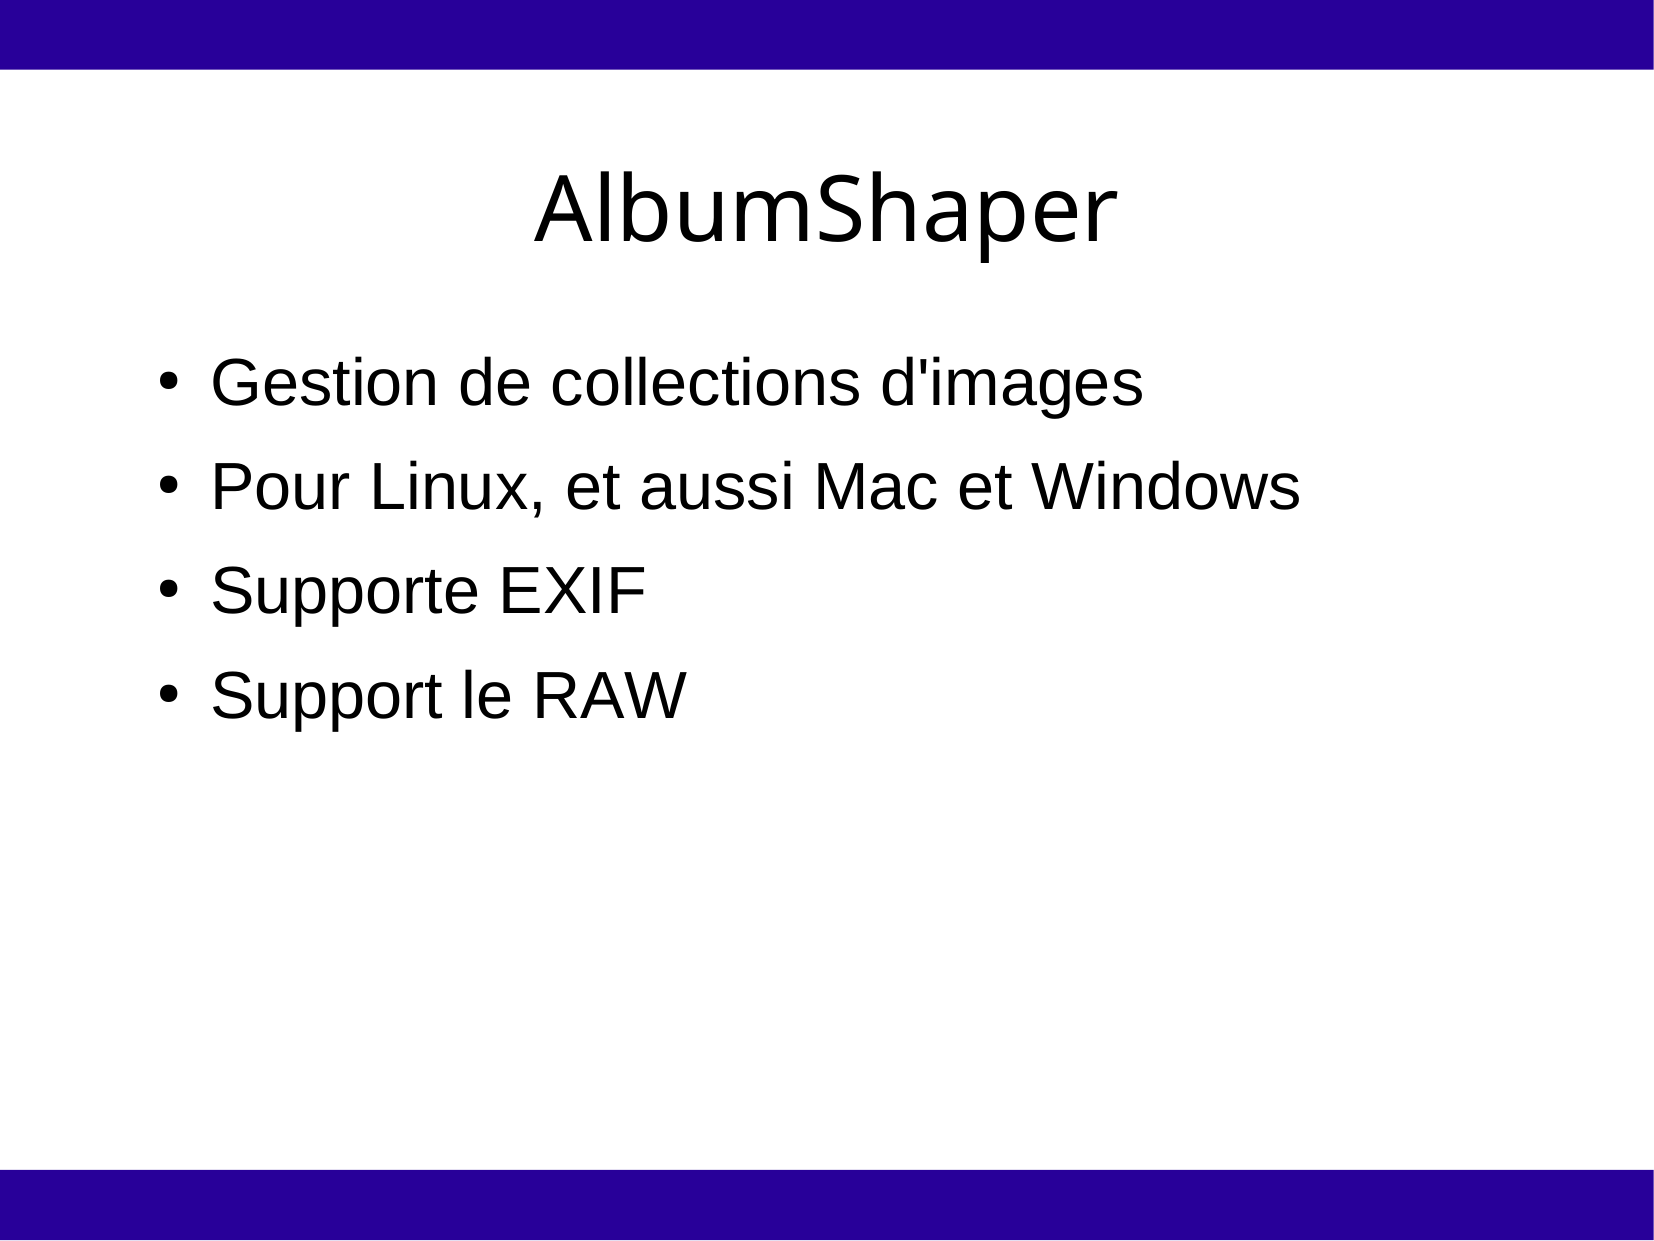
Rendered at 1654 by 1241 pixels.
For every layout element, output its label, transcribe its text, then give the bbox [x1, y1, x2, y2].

list Gestion de collections d'images Pour Linux, et aussi Mac et Windows Supporte EXIF Support le RAW [121, 344, 1534, 1127]
title AlbumShaper [121, 102, 1534, 311]
